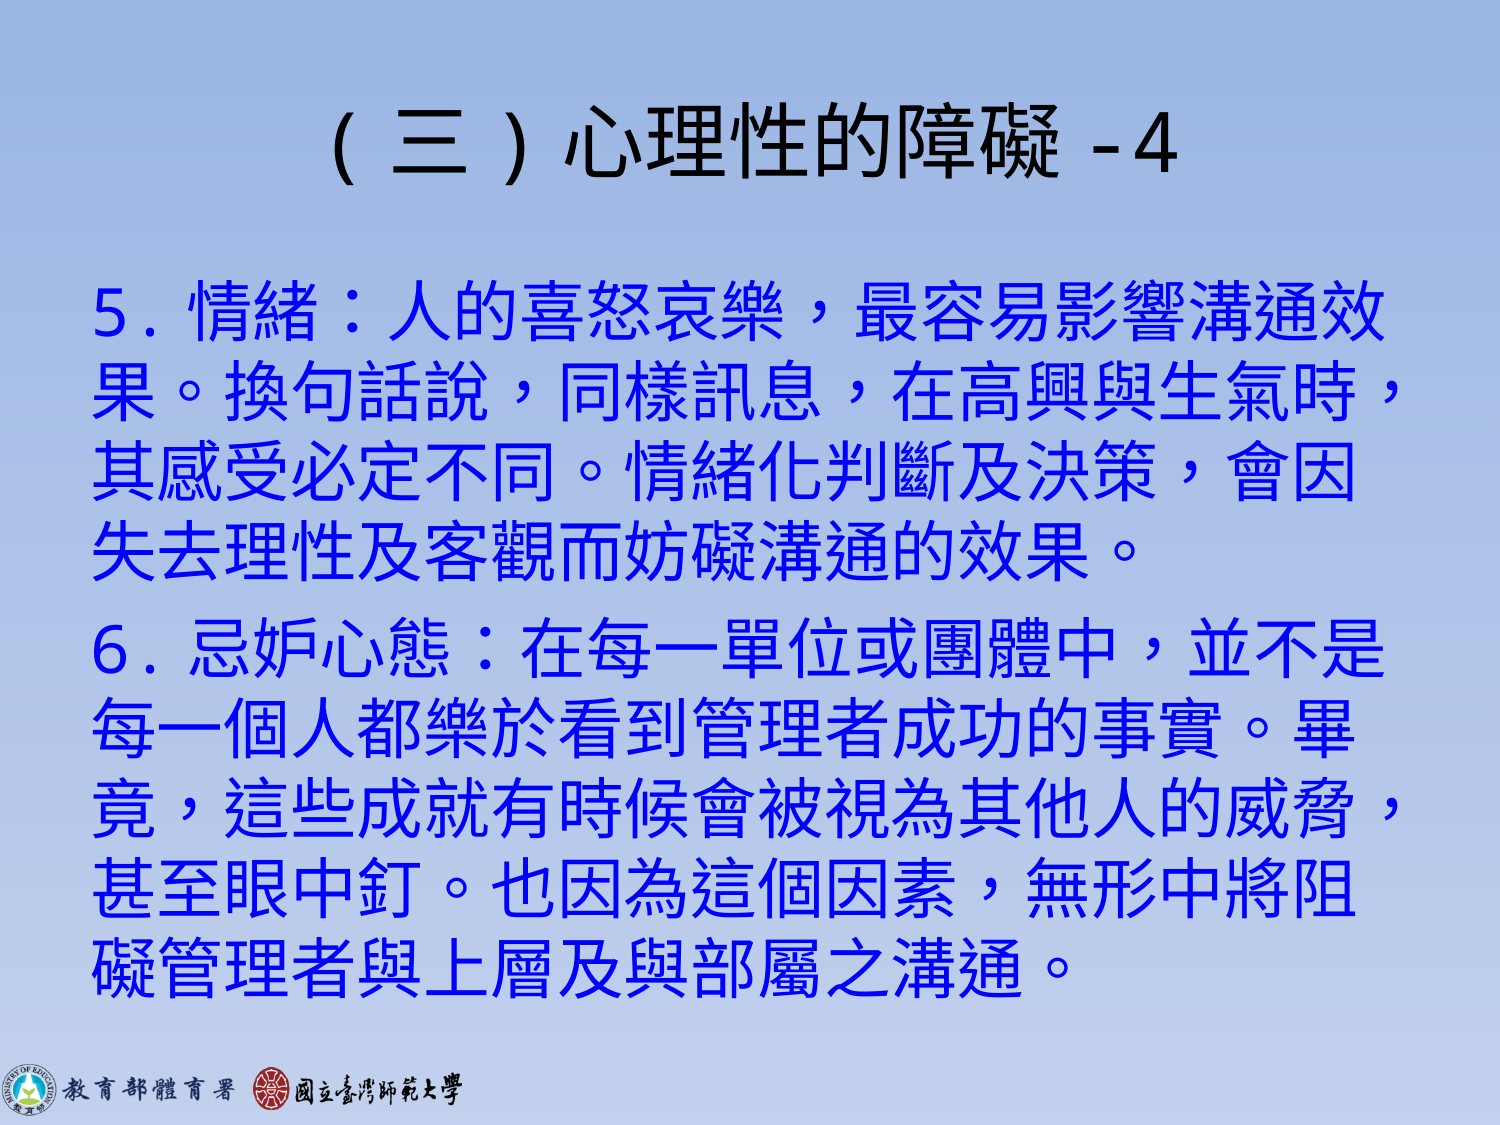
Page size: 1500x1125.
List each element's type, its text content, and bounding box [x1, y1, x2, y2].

list 5.情緒：人的喜怒哀樂，最容易影響溝通效果。換句話說，同樣訊息，在高興與生氣時，其感受必定不同。情緒化判斷及決策，會因失去理性及客觀而妨礙溝通的效果。 6.忌妒心態：在每一單位或團體中，並不是每一個人都樂於看到管理者成功的事實。畢竟，這些成就有時候會被視為其他人的威脅，甚至眼中釘。也因為這個因素，無形中將阻礙管理者與上層及與部屬之溝通。 [75, 262, 1426, 1025]
title (三)心理性的障礙-4 [75, 45, 1426, 233]
